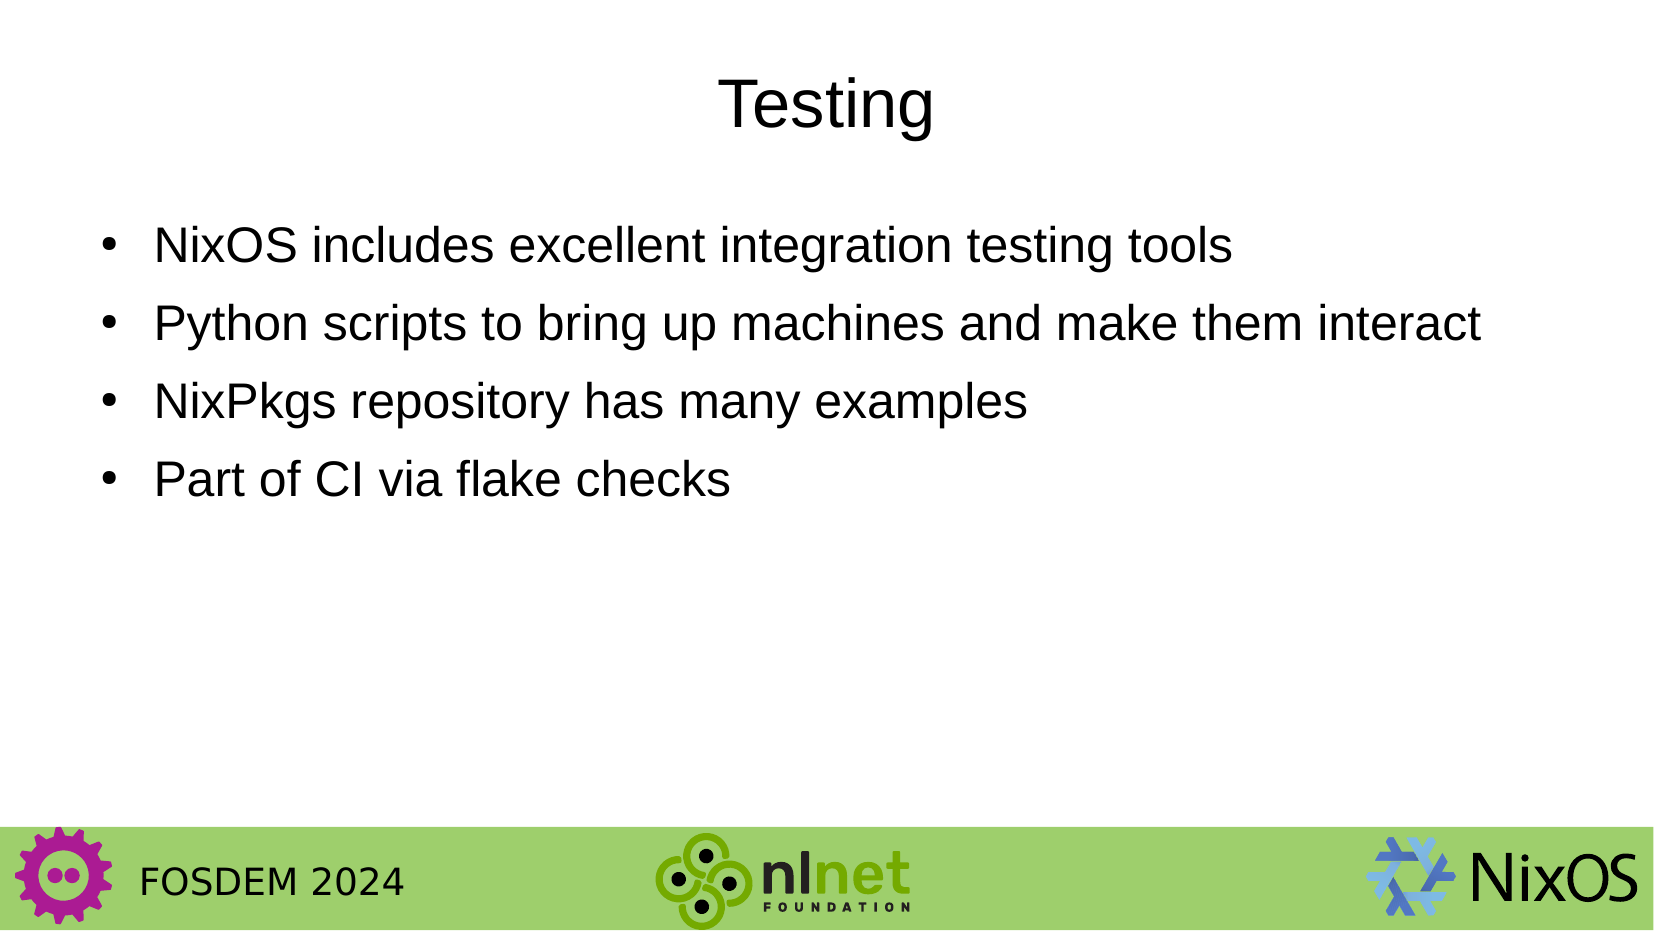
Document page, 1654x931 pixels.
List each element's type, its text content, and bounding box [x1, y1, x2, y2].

list NixOS includes excellent integration testing tools Python scripts to bring up machines and make them interact NixPkgs repository has many examples Part of CI via flake checks [82, 217, 1571, 758]
title Testing [88, 29, 1565, 178]
